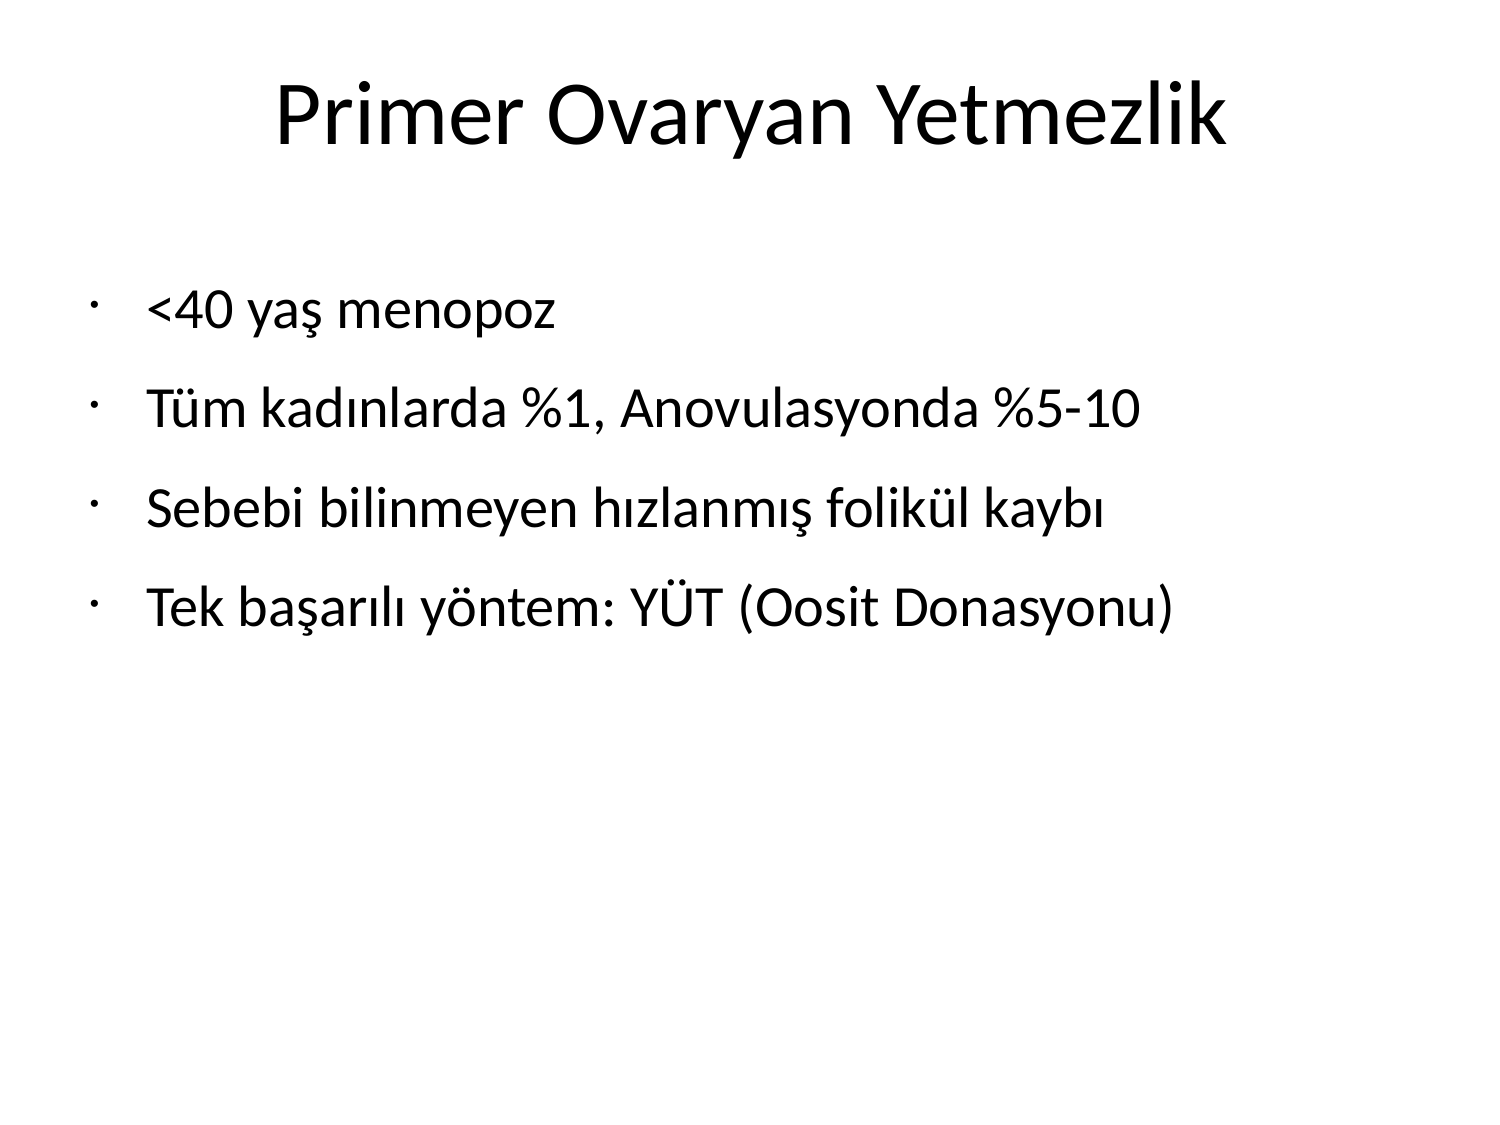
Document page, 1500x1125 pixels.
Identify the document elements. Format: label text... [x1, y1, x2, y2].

list <40 yaş menopoz Tüm kadınlarda %1, Anovulasyonda %5-10 Sebebi bilinmeyen hızlanmış folikül kaybı Tek başarılı yöntem: YÜT (Oosit Donasyonu) [75, 262, 1425, 1005]
title Primer Ovaryan Yetmezlik [75, 45, 1425, 233]
